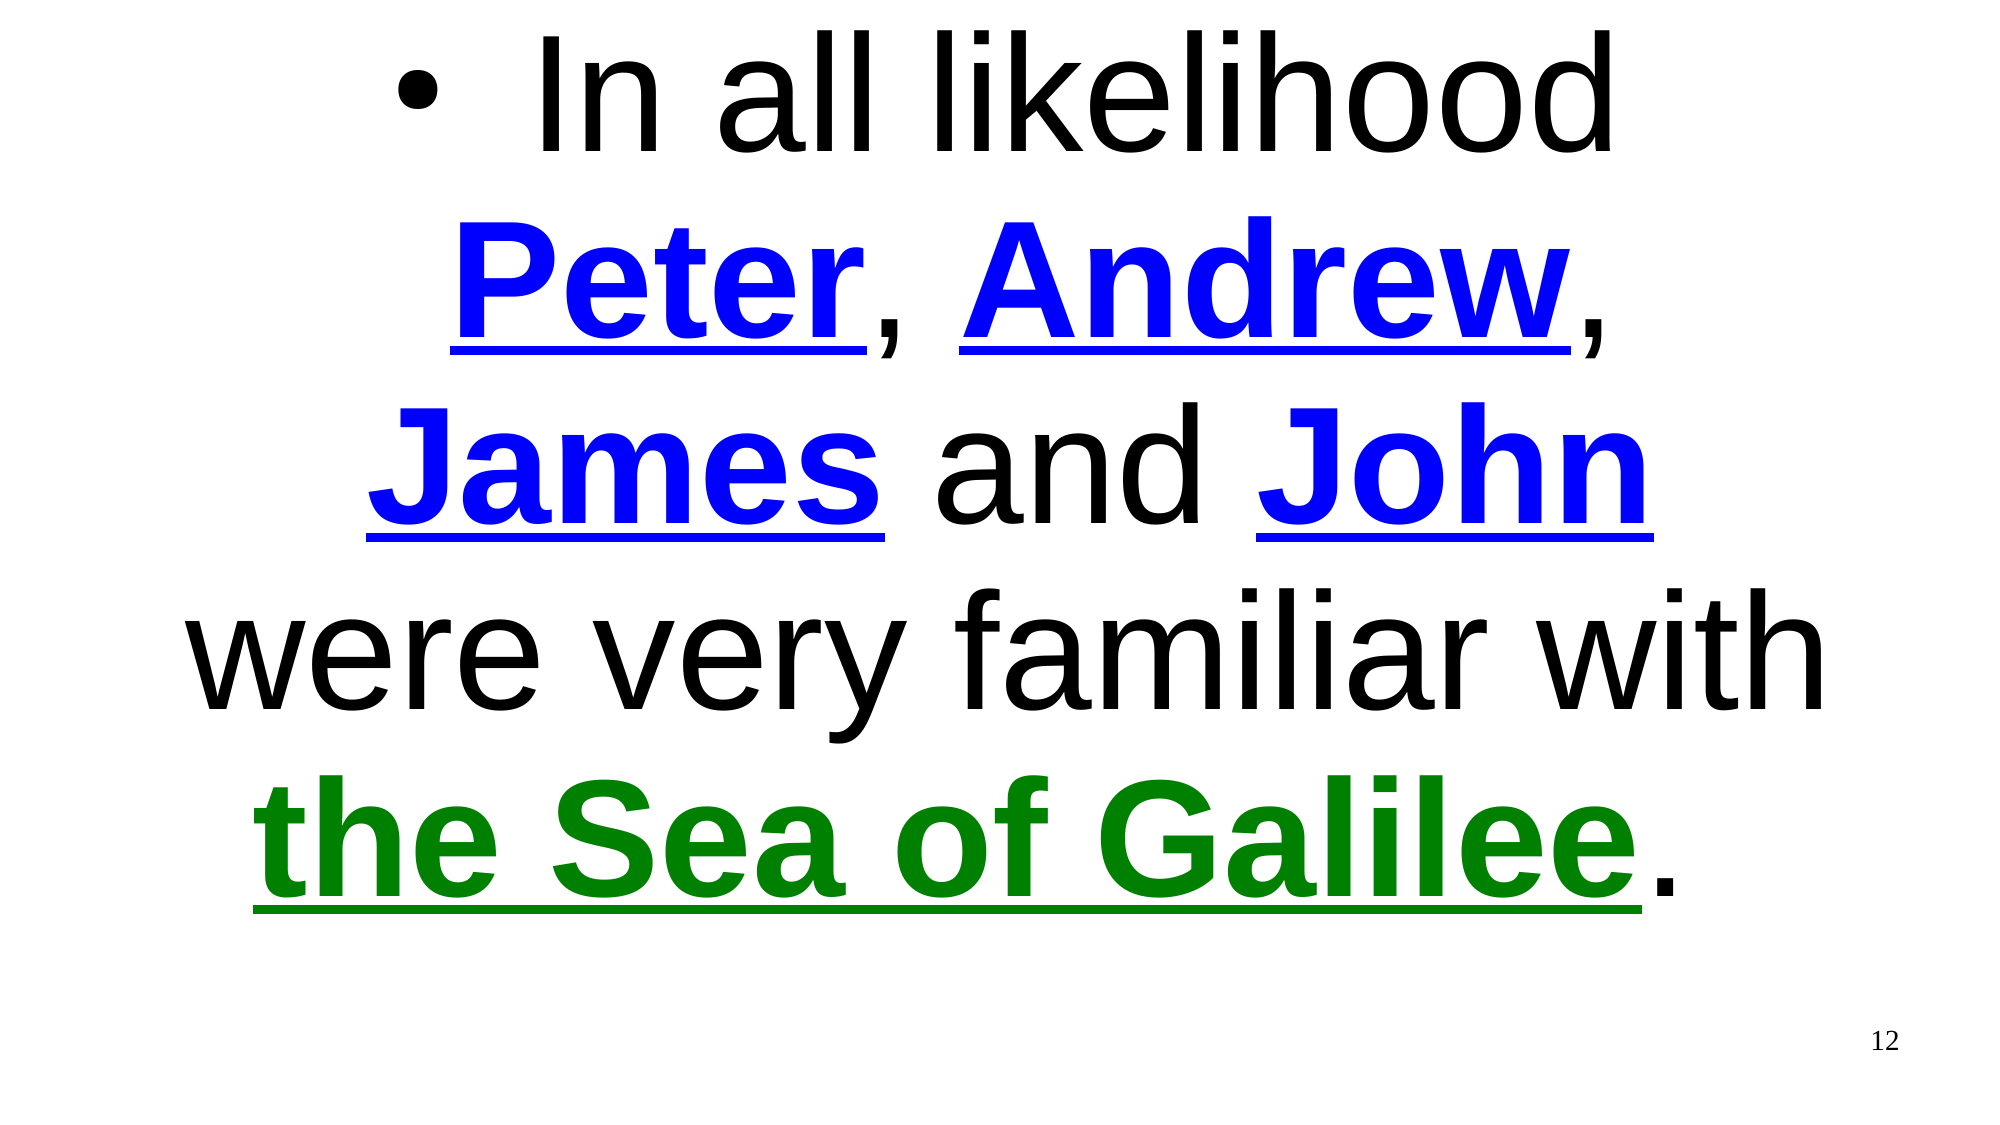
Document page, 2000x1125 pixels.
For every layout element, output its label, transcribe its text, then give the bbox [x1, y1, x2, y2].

list In all likelihood Peter, Andrew, James and John were very familiar with the Sea of Galilee. [0, 0, 1996, 1123]
